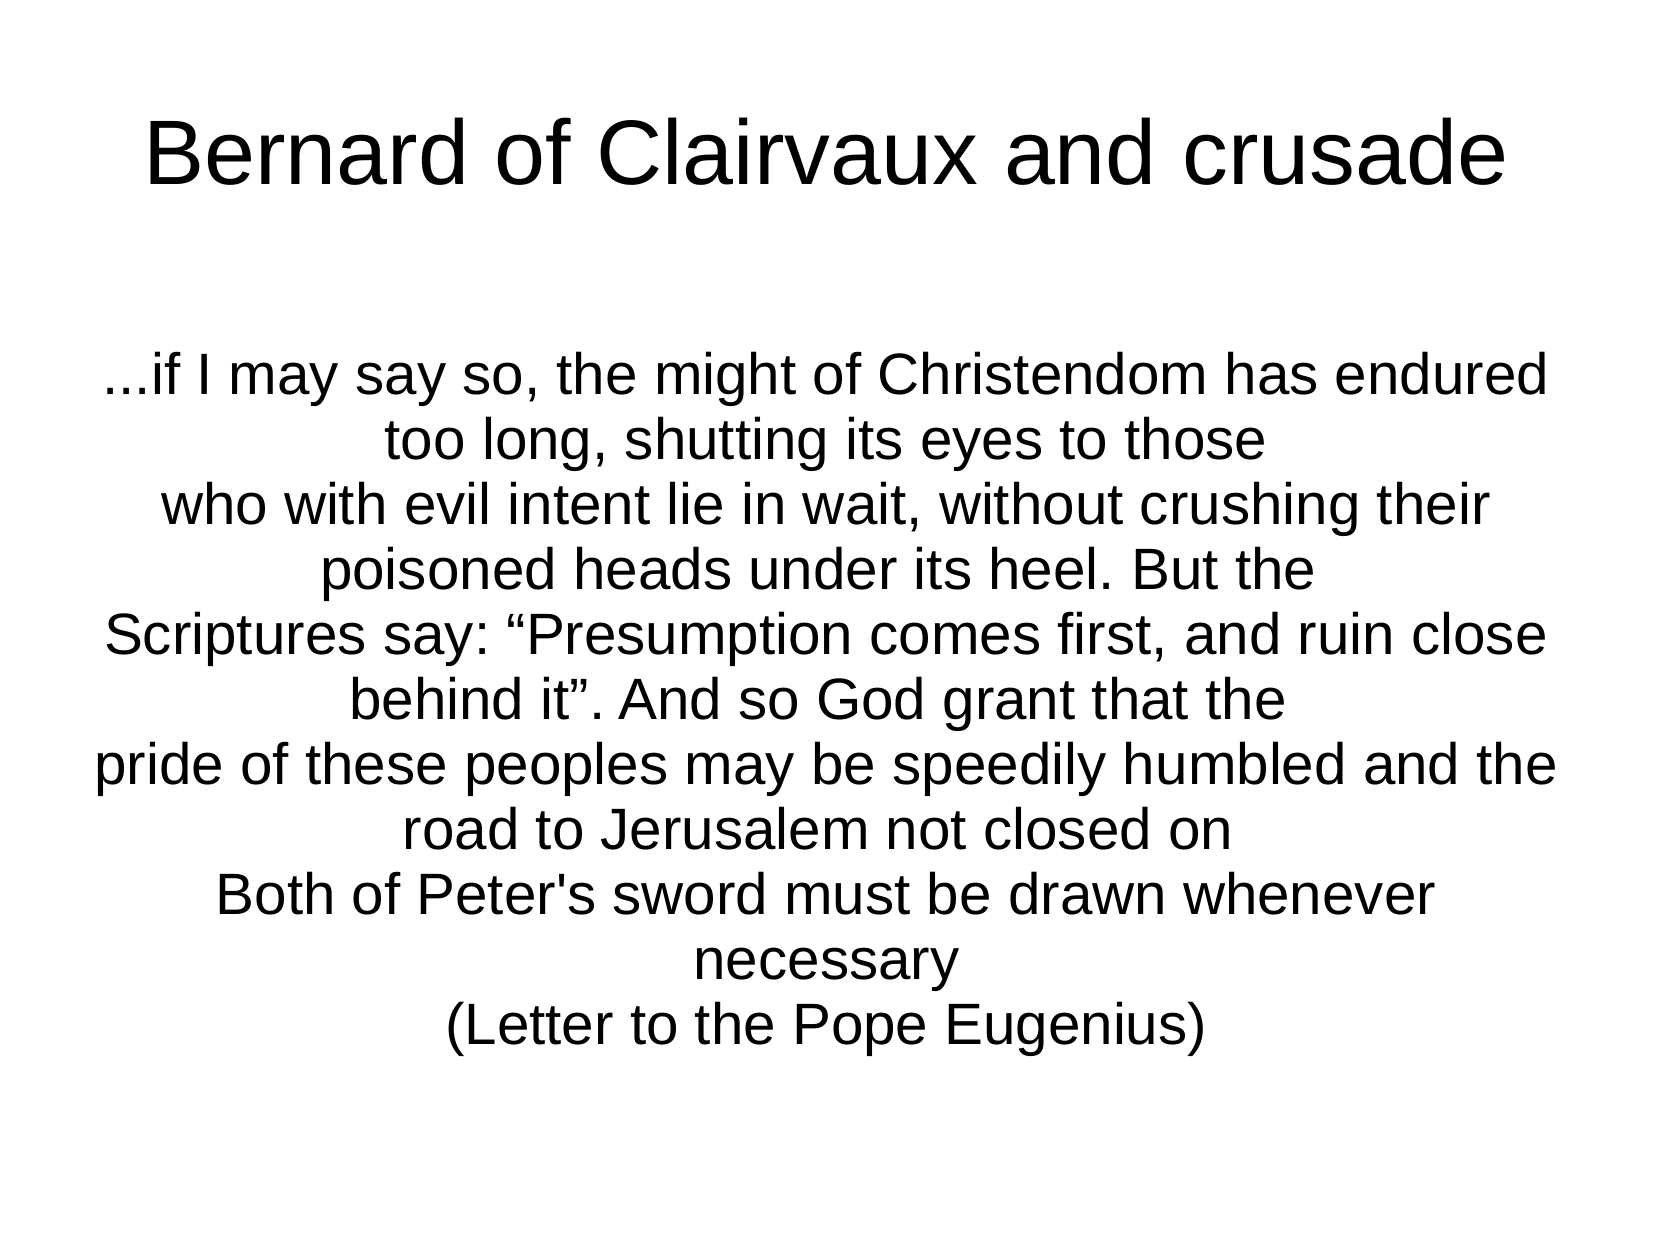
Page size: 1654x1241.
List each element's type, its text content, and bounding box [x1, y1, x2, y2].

title Bernard of Clairvaux and crusade [82, 56, 1571, 250]
subtitle ...if I may say so, the might of Christendom has endured too long, shutting its eyes to those who with evil intent lie in wait, without crushing their poisoned heads under its heel. But the Scriptures say: “Presumption comes first, and ruin close behind it”. And so God grant that the pride of these peoples may be speedily humbled and the road to Jerusalem not closed on Both of Peter's sword must be drawn whenever necessary (Letter to the Pope Eugenius) [82, 297, 1571, 1102]
